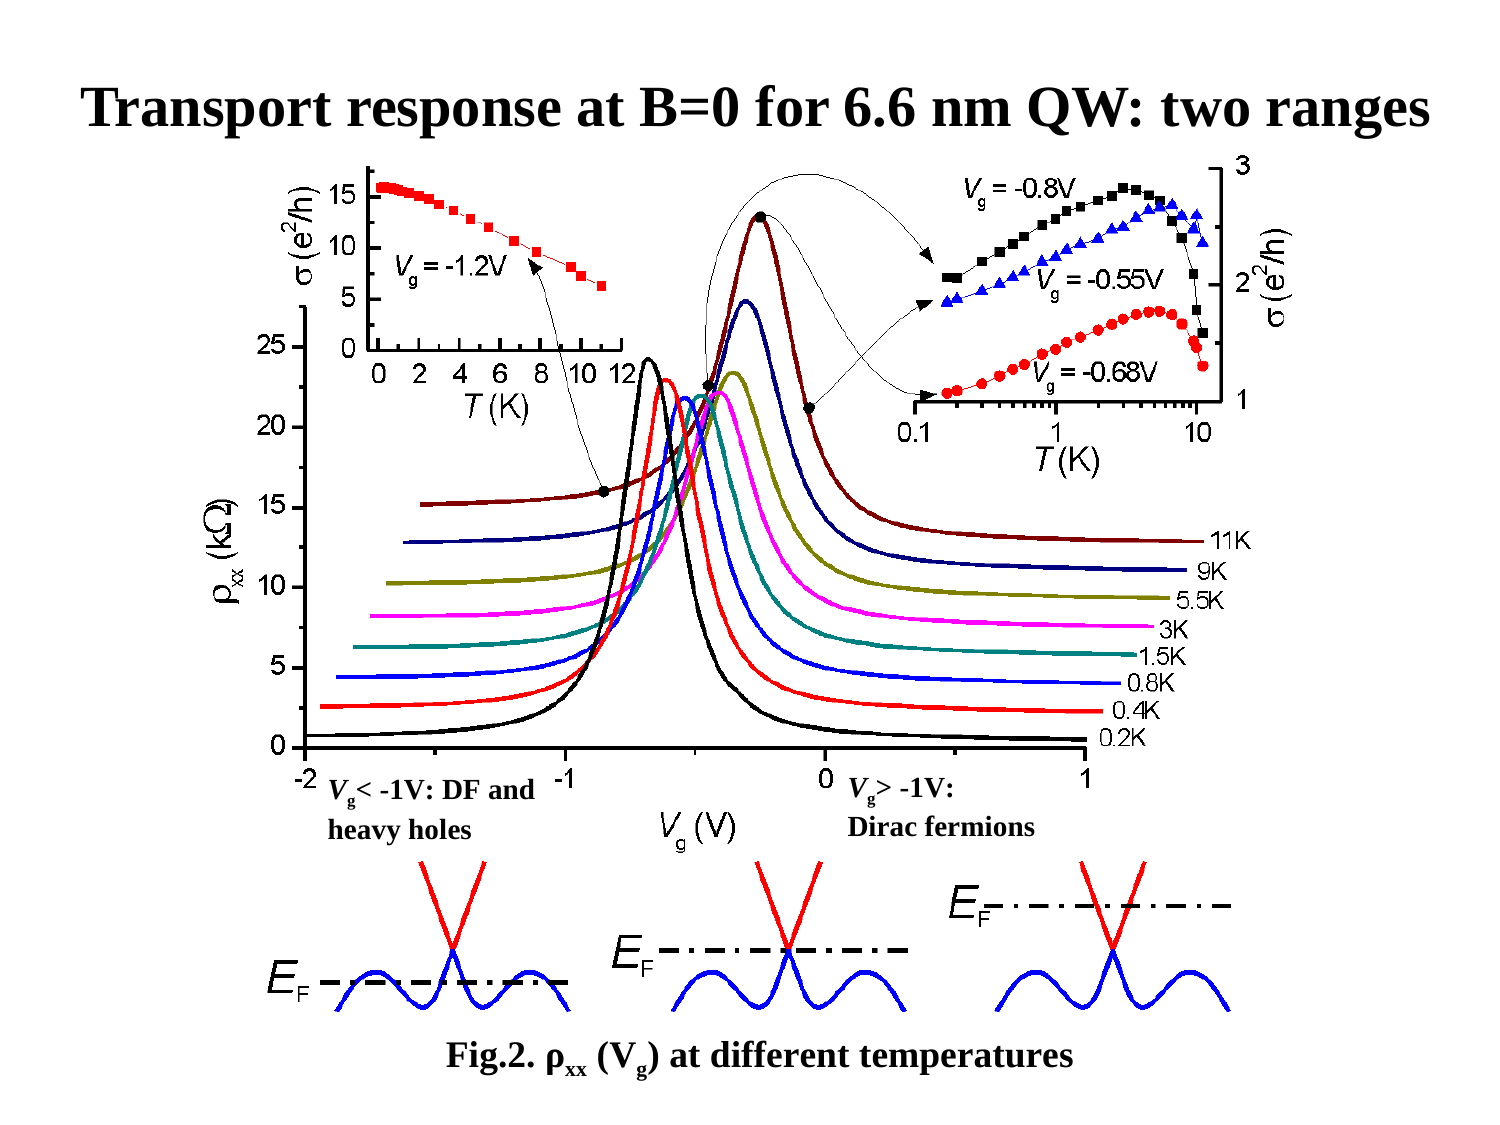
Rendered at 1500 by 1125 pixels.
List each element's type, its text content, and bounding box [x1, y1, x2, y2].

picture [193, 163, 1294, 1012]
text_box Fig.2. ρxx (Vg) at different temperatures [430, 1022, 1188, 1089]
title Transport response at B=0 for 6.6 nm QW: two ranges [29, 42, 1483, 163]
text_box Vg> -1V: Dirac fermions [832, 760, 1135, 851]
text_box Vg< -1V: DF and heavy holes [312, 762, 573, 853]
